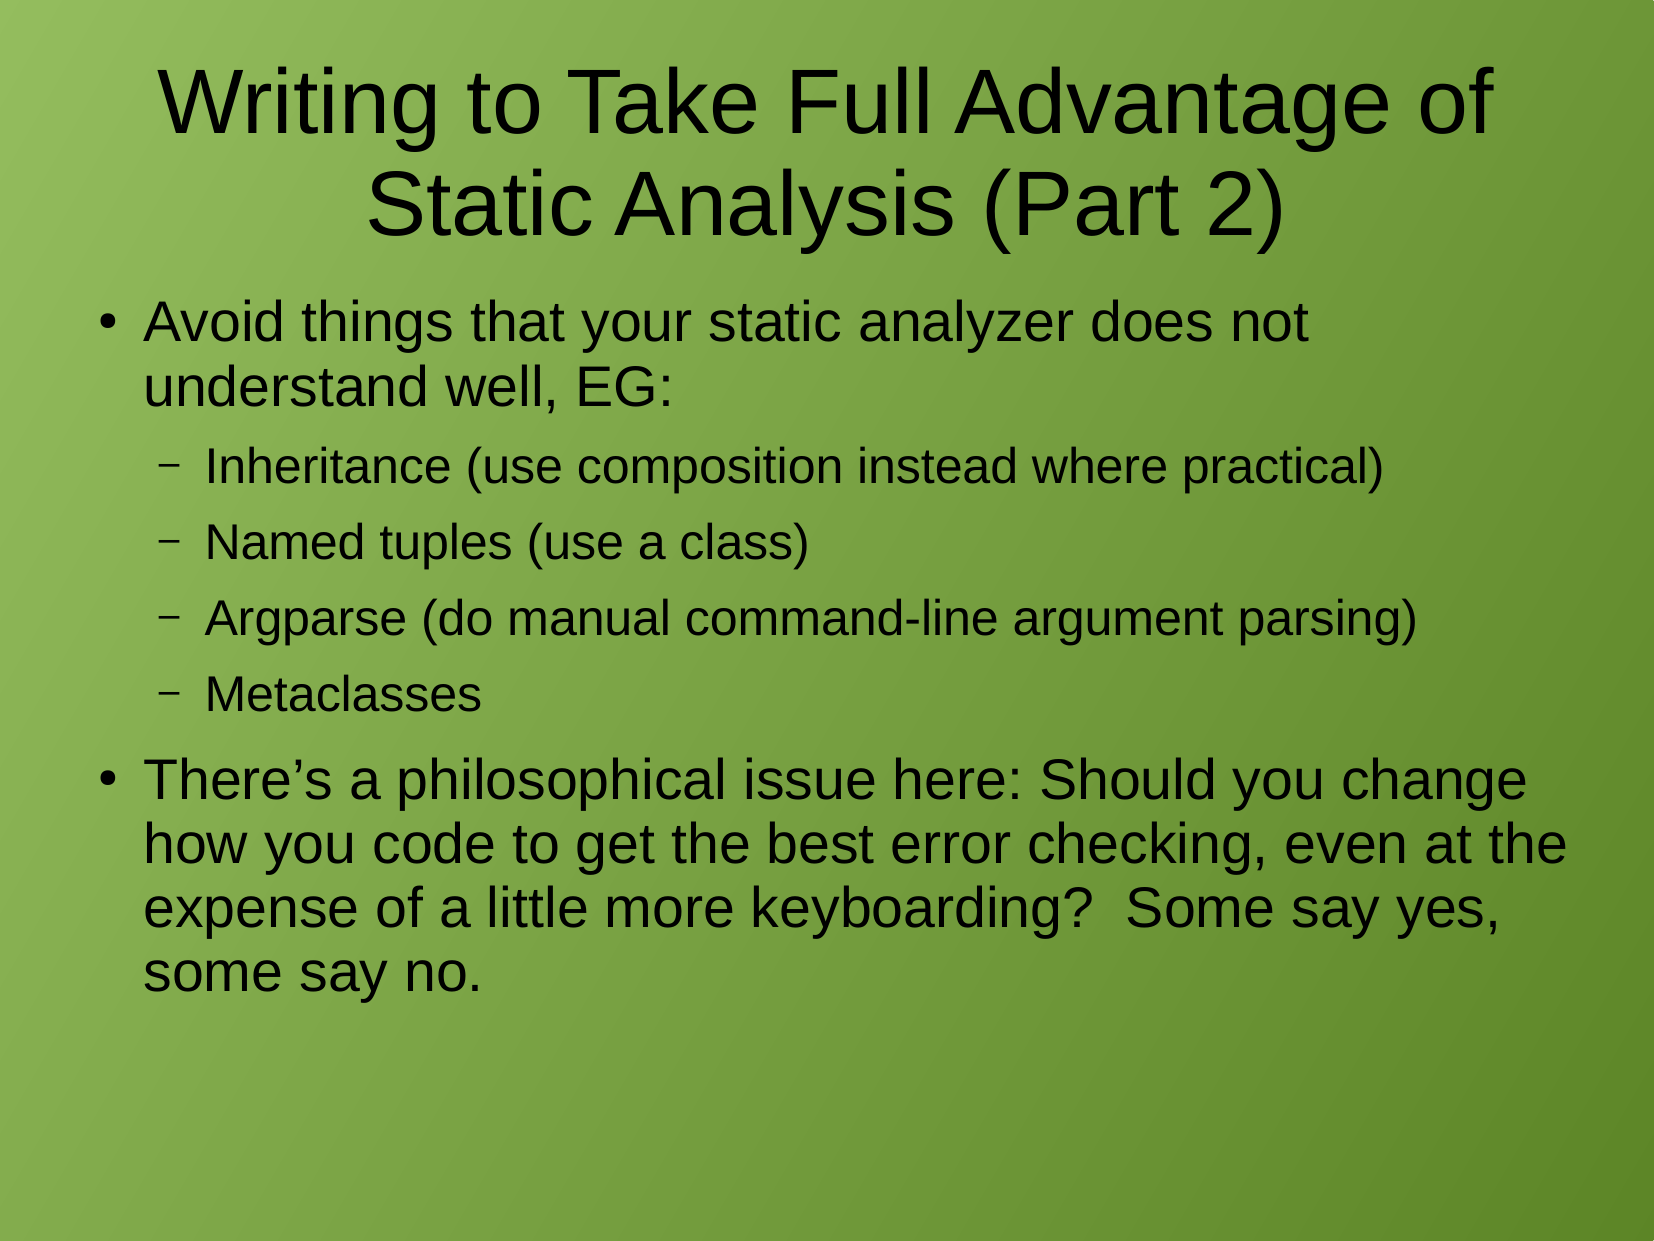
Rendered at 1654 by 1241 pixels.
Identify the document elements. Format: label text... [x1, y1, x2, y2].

list Avoid things that your static analyzer does not understand well, EG: Inheritance (use composition instead where practical) Named tuples (use a class) Argparse (do manual command-line argument parsing) Metaclasses There’s a philosophical issue here: Should you change how you code to get the best error checking, even at the expense of a little more keyboarding? Some say yes, some say no. [82, 290, 1571, 1010]
title Writing to Take Full Advantage of Static Analysis (Part 2) [82, 49, 1571, 257]
